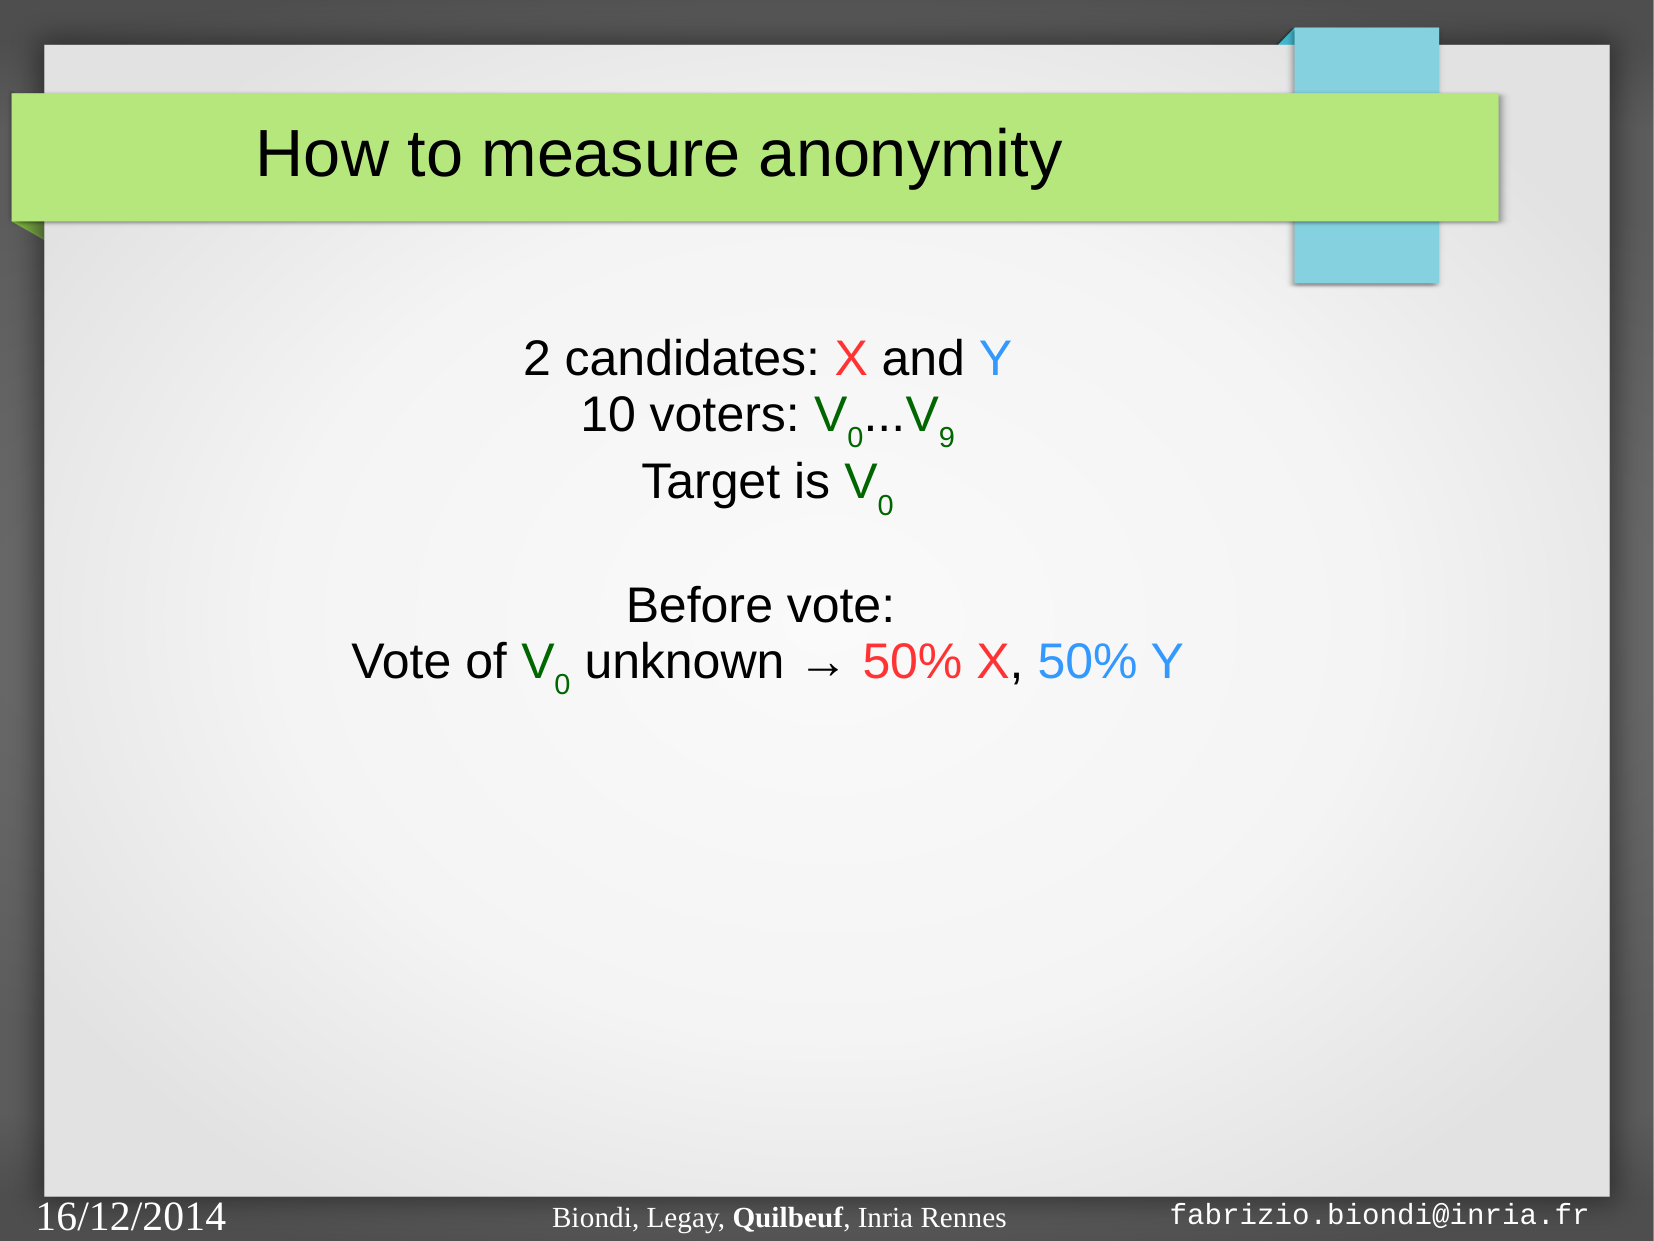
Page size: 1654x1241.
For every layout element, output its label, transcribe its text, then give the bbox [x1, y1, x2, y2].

picture [0, 0, 1654, 1241]
title How to measure anonymity [70, 94, 1583, 213]
text_box 2 candidates: X and Y 10 voters: V0...V9 Target is V0 Before vote: Vote of V0 unknown → 50% X, 50% Y [212, 313, 1323, 917]
